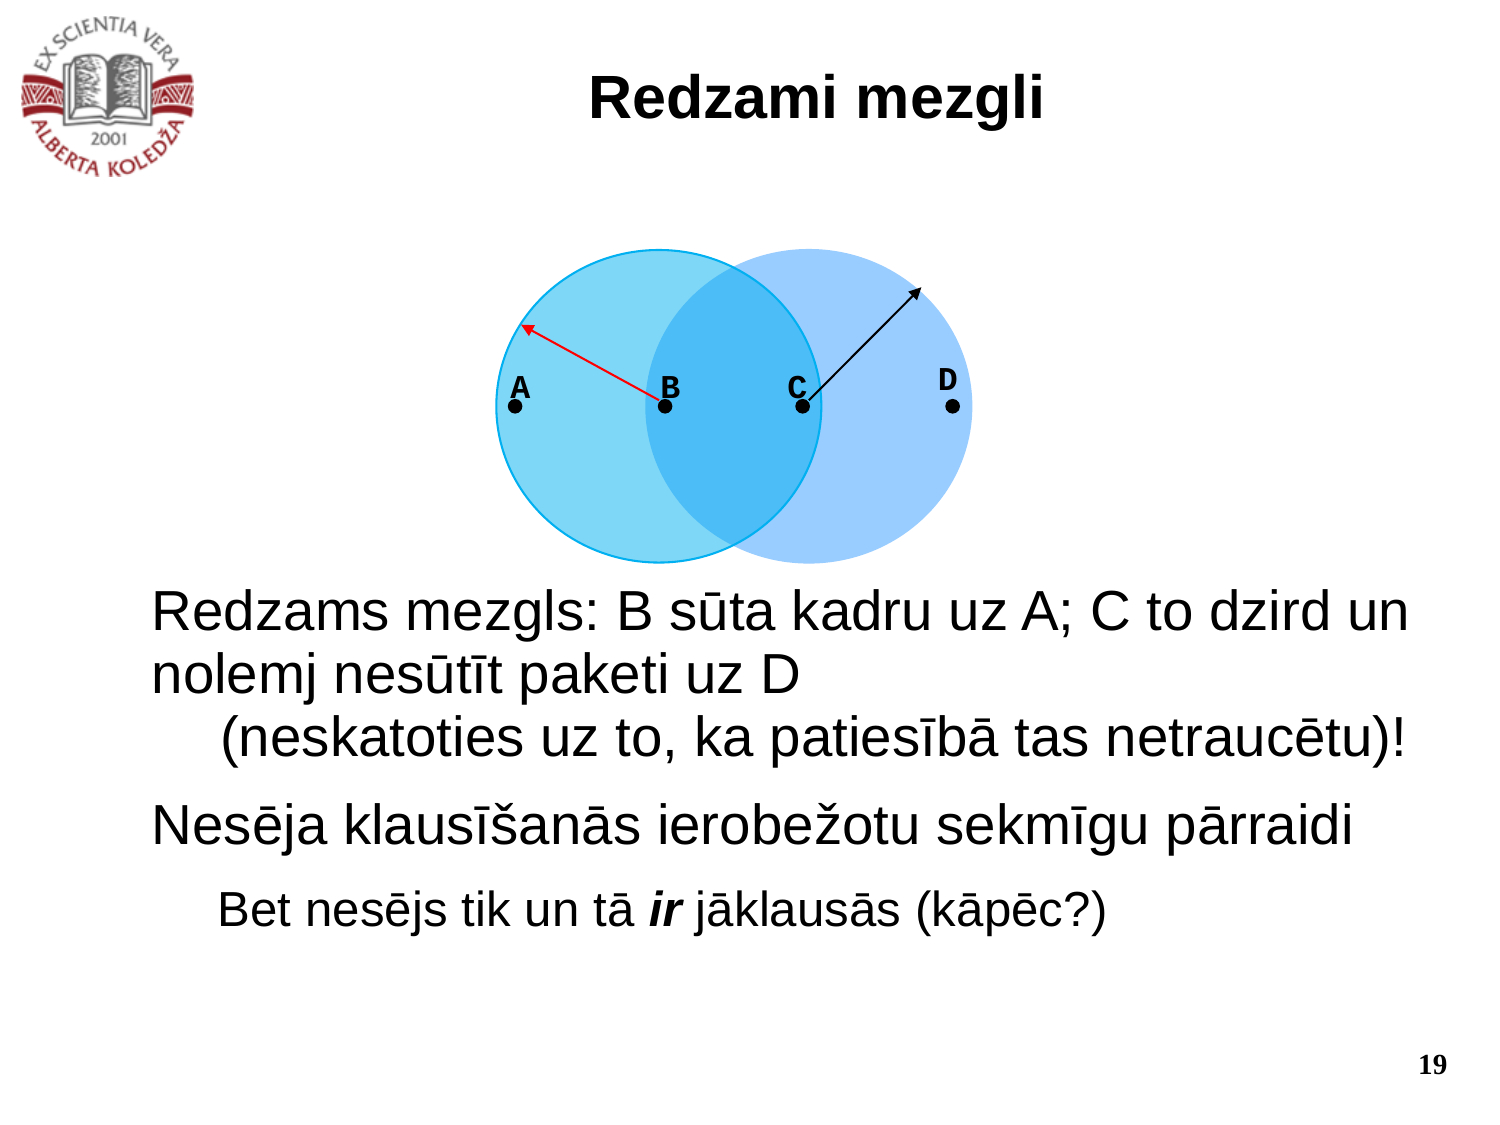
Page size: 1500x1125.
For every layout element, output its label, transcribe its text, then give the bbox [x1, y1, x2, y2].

text_box A [495, 357, 546, 413]
text_box <skaitlis> [1312, 1037, 1463, 1101]
text_box B [645, 357, 696, 413]
list Redzams mezgls: B sūta kadru uz A; C to dzird un nolemj nesūtīt paketi uz D (neskatoties uz to, ka patiesībā tas netraucētu)! Nesēja klausīšanās ierobežotu sekmīgu pārraidi Bet nesējs tik un tā ir jāklausās (kāpēc?) [85, 578, 1436, 1035]
text_box [496, 249, 972, 563]
picture [21, 16, 194, 177]
text_box D [923, 349, 973, 405]
text_box C [772, 357, 823, 413]
title Redzami mezgli [187, 44, 1425, 150]
